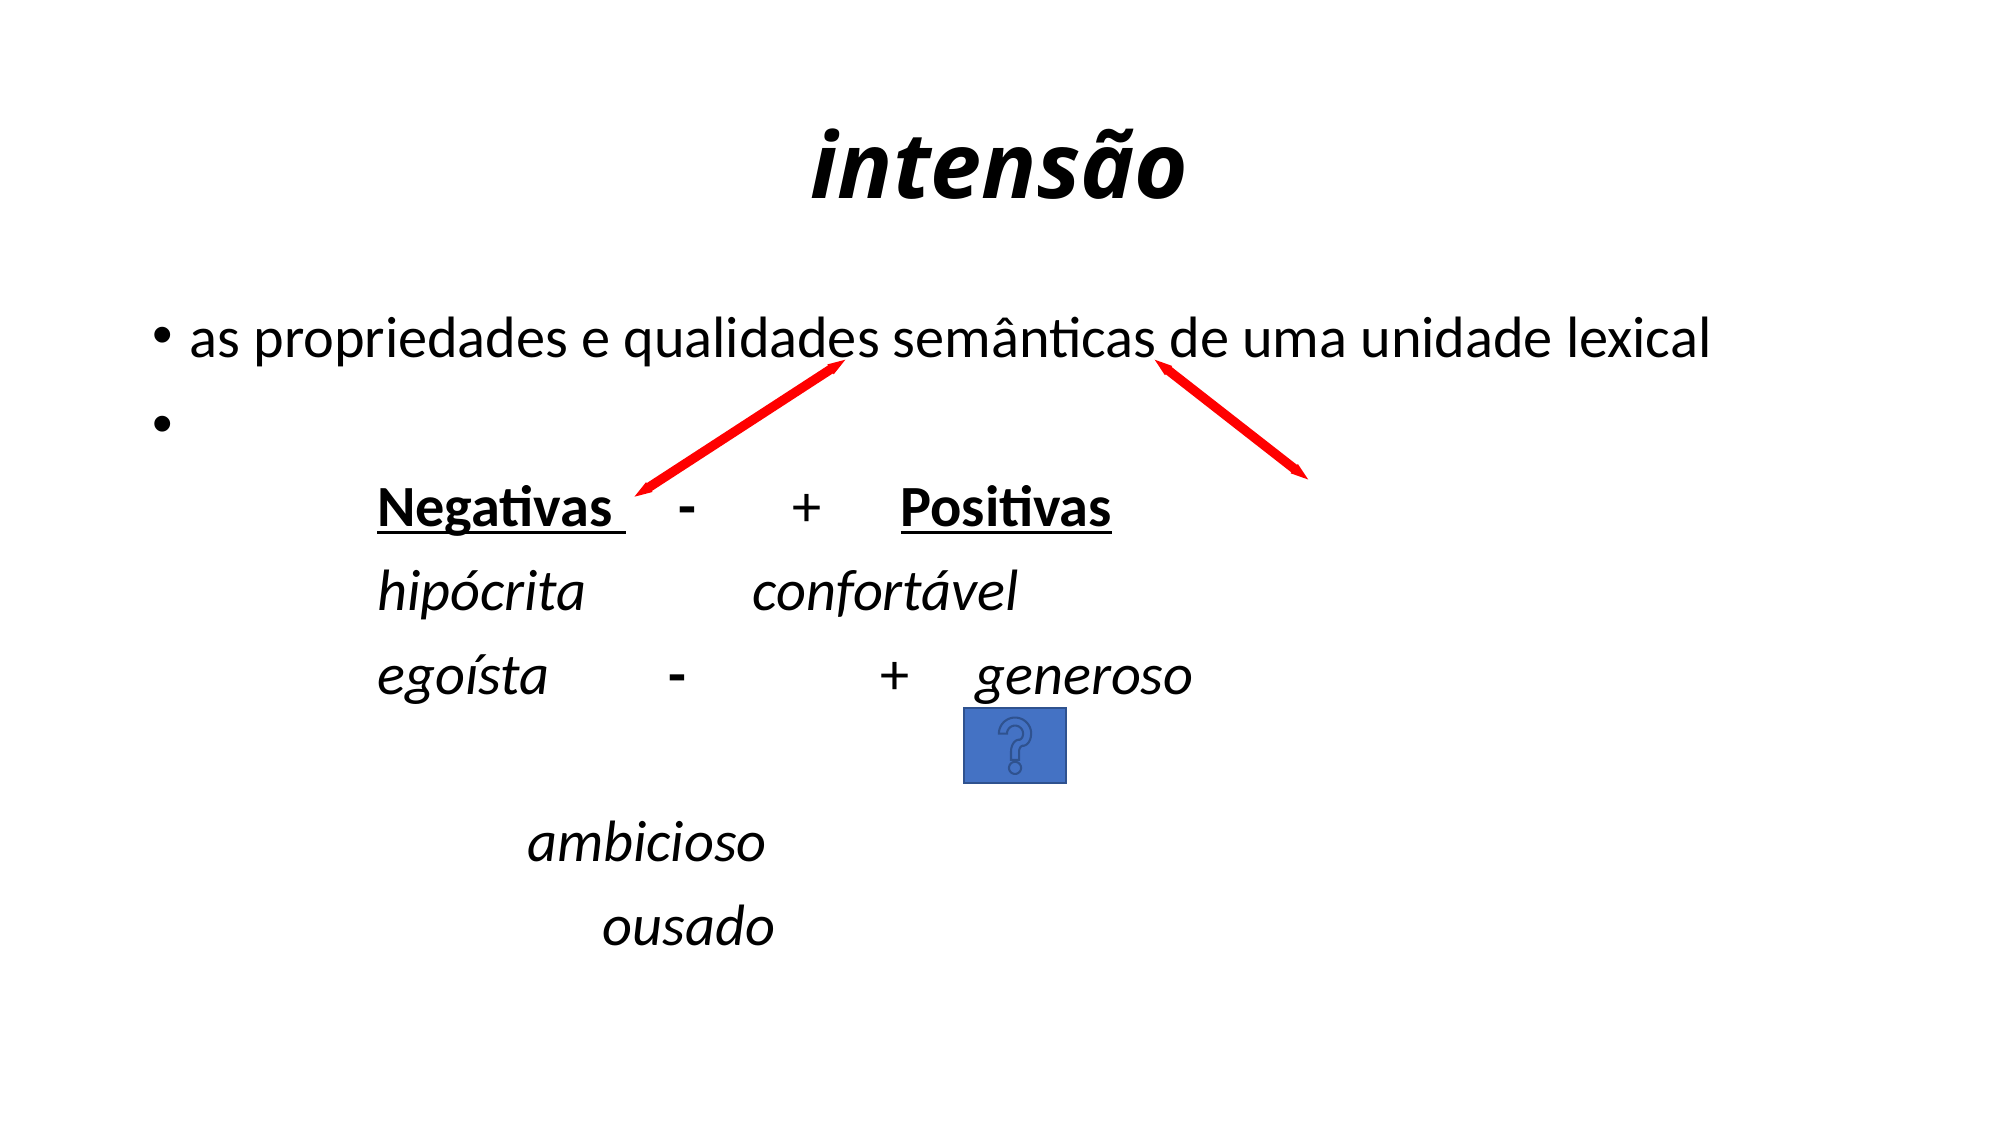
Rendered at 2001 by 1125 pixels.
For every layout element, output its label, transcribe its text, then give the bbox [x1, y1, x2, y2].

title intensão [137, 59, 1863, 278]
list as propriedades e qualidades semânticas de uma unidade lexical Negativas - + Positivas hipócrita confortável egoísta - + generoso ambicioso ousado [137, 299, 1863, 1014]
text_box [963, 708, 1067, 784]
